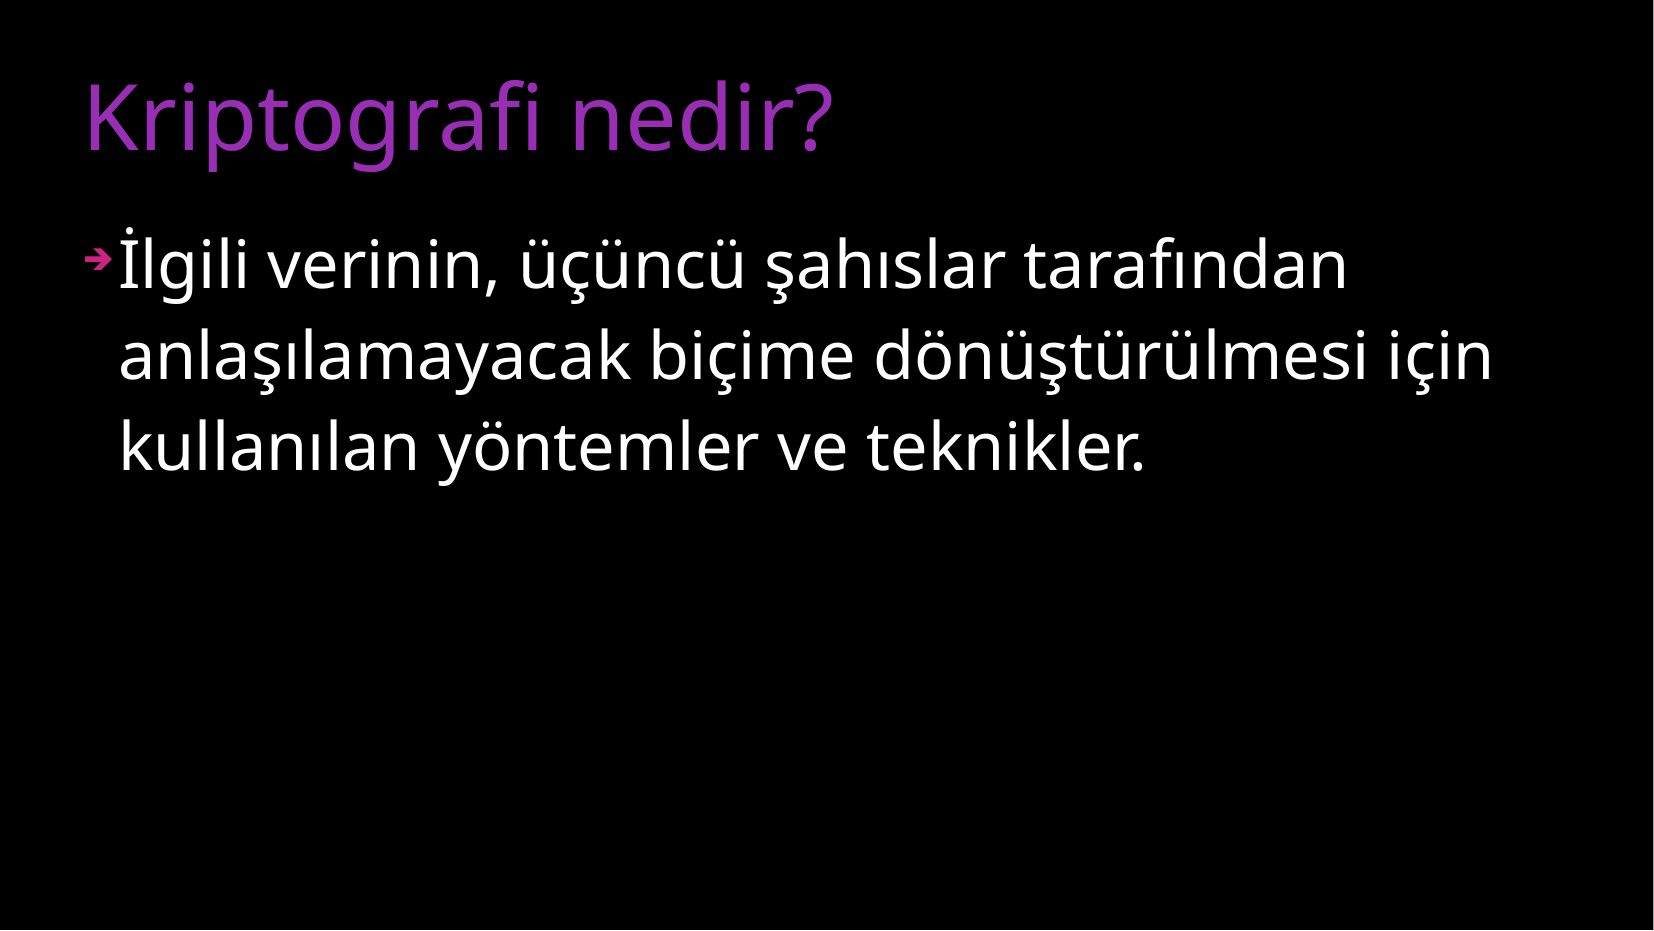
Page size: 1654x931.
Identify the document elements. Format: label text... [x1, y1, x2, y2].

title Kriptografi nedir? [82, 37, 1571, 193]
subtitle İlgili verinin, üçüncü şahıslar tarafından anlaşılamayacak biçime dönüştürülmesi için kullanılan yöntemler ve teknikler. [82, 217, 1571, 758]
